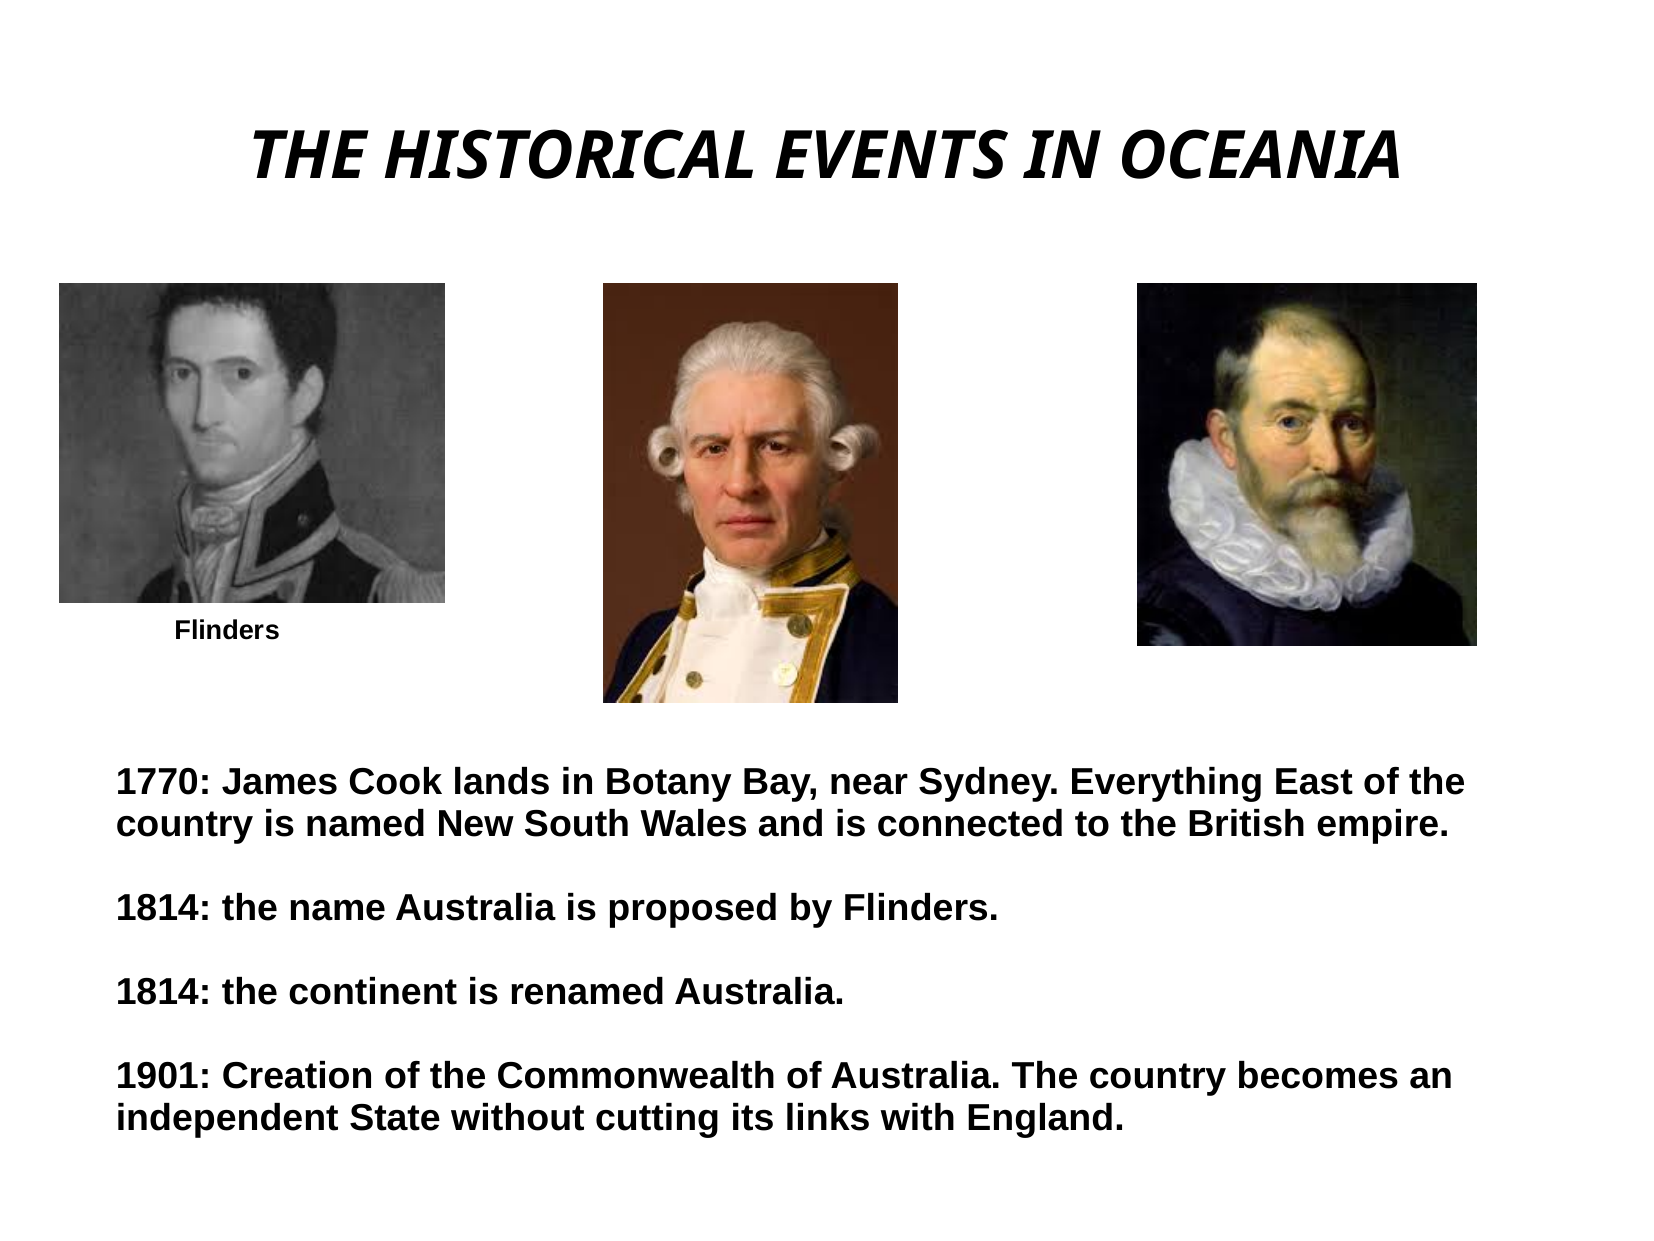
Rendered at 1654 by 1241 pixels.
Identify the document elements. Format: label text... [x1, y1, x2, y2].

picture [59, 283, 445, 496]
chart [47, 496, 1654, 712]
text_box 1770: James Cook lands in Botany Bay, near Sydney. Everything East of the country is named New South Wales and is connected to the British empire. 1814: the name Australia is proposed by Flinders. 1814: the continent is renamed Australia. 1901: Creation of the Commonwealth of Australia. The country becomes an independent State without cutting its links with England. [101, 752, 1507, 1157]
picture [1137, 283, 1477, 531]
title THE HISTORICAL EVENTS IN OCEANIA [82, 42, 1571, 264]
picture [603, 283, 898, 496]
